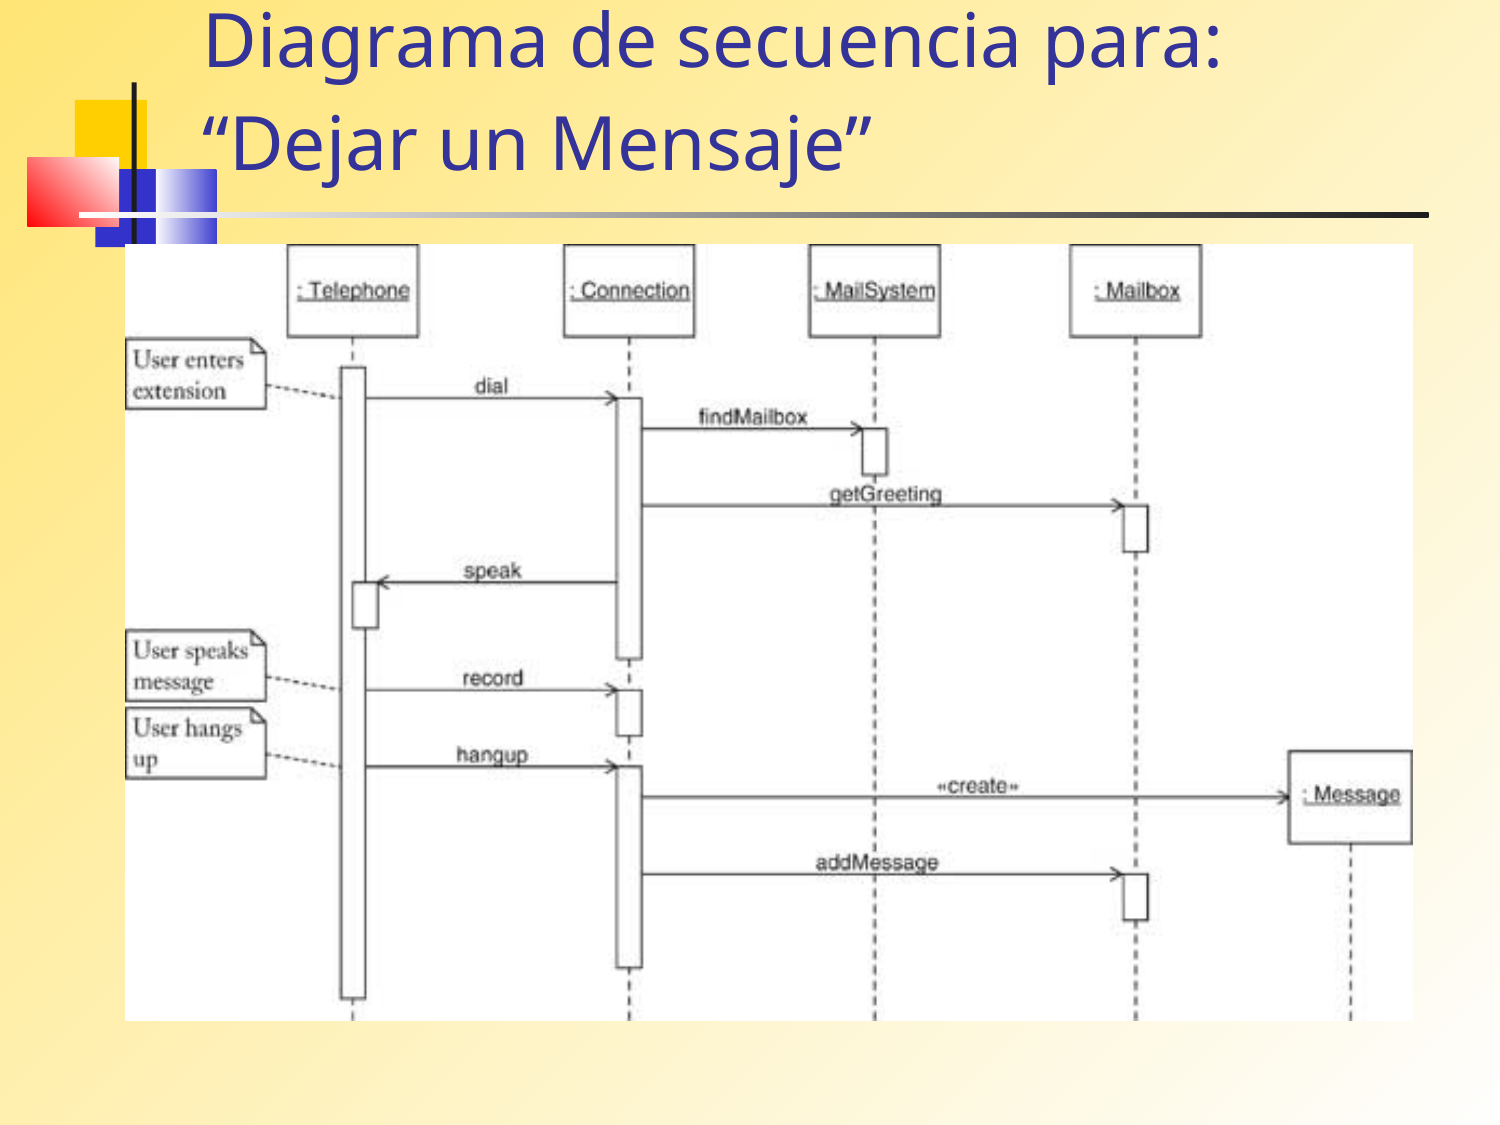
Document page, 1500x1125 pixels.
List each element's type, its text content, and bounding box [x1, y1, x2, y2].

title Diagrama de secuencia para: “Dejar un Mensaje” [187, 3, 1466, 201]
picture [125, 244, 1413, 1021]
